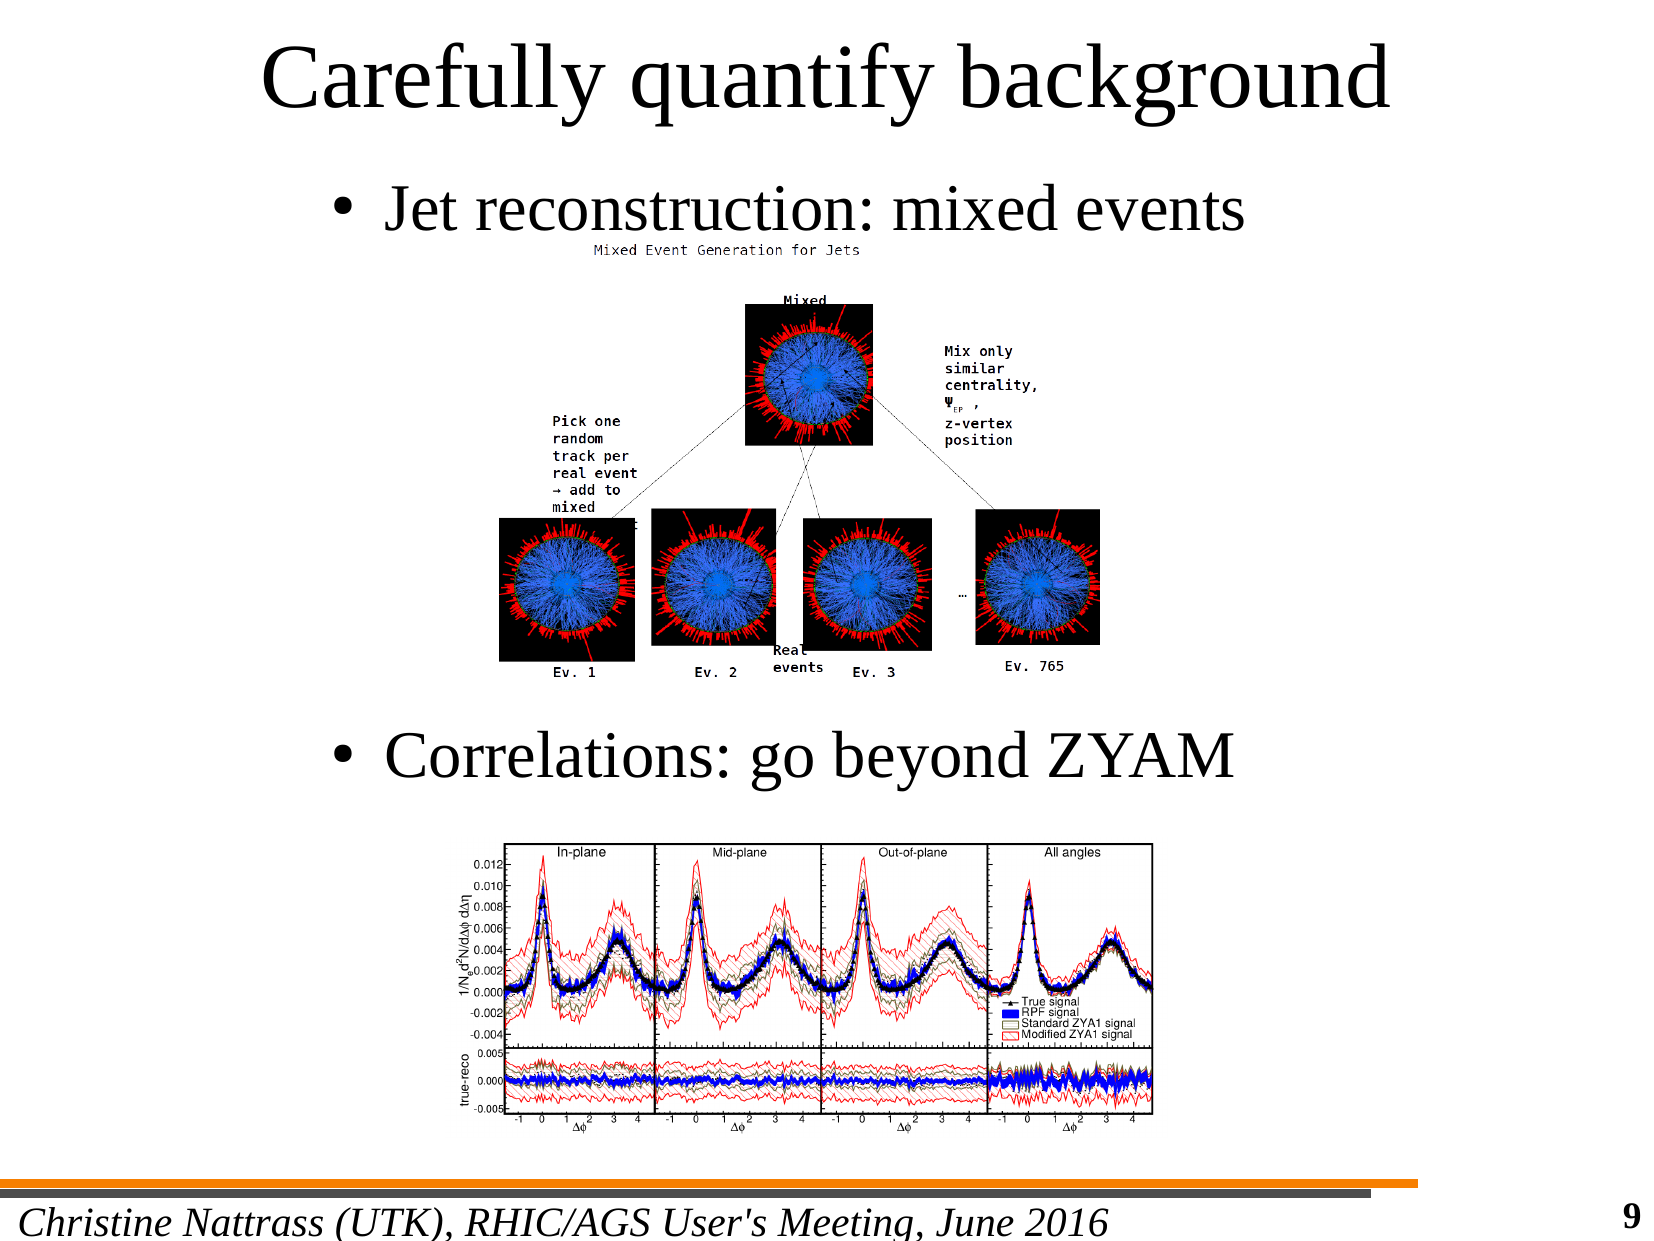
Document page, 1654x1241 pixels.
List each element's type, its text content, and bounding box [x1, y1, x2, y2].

title Carefully quantify background [82, 0, 1571, 180]
picture [499, 244, 1100, 677]
list Jet reconstruction: mixed events Correlations: go beyond ZYAM [313, 170, 1654, 963]
picture [445, 837, 1168, 1138]
